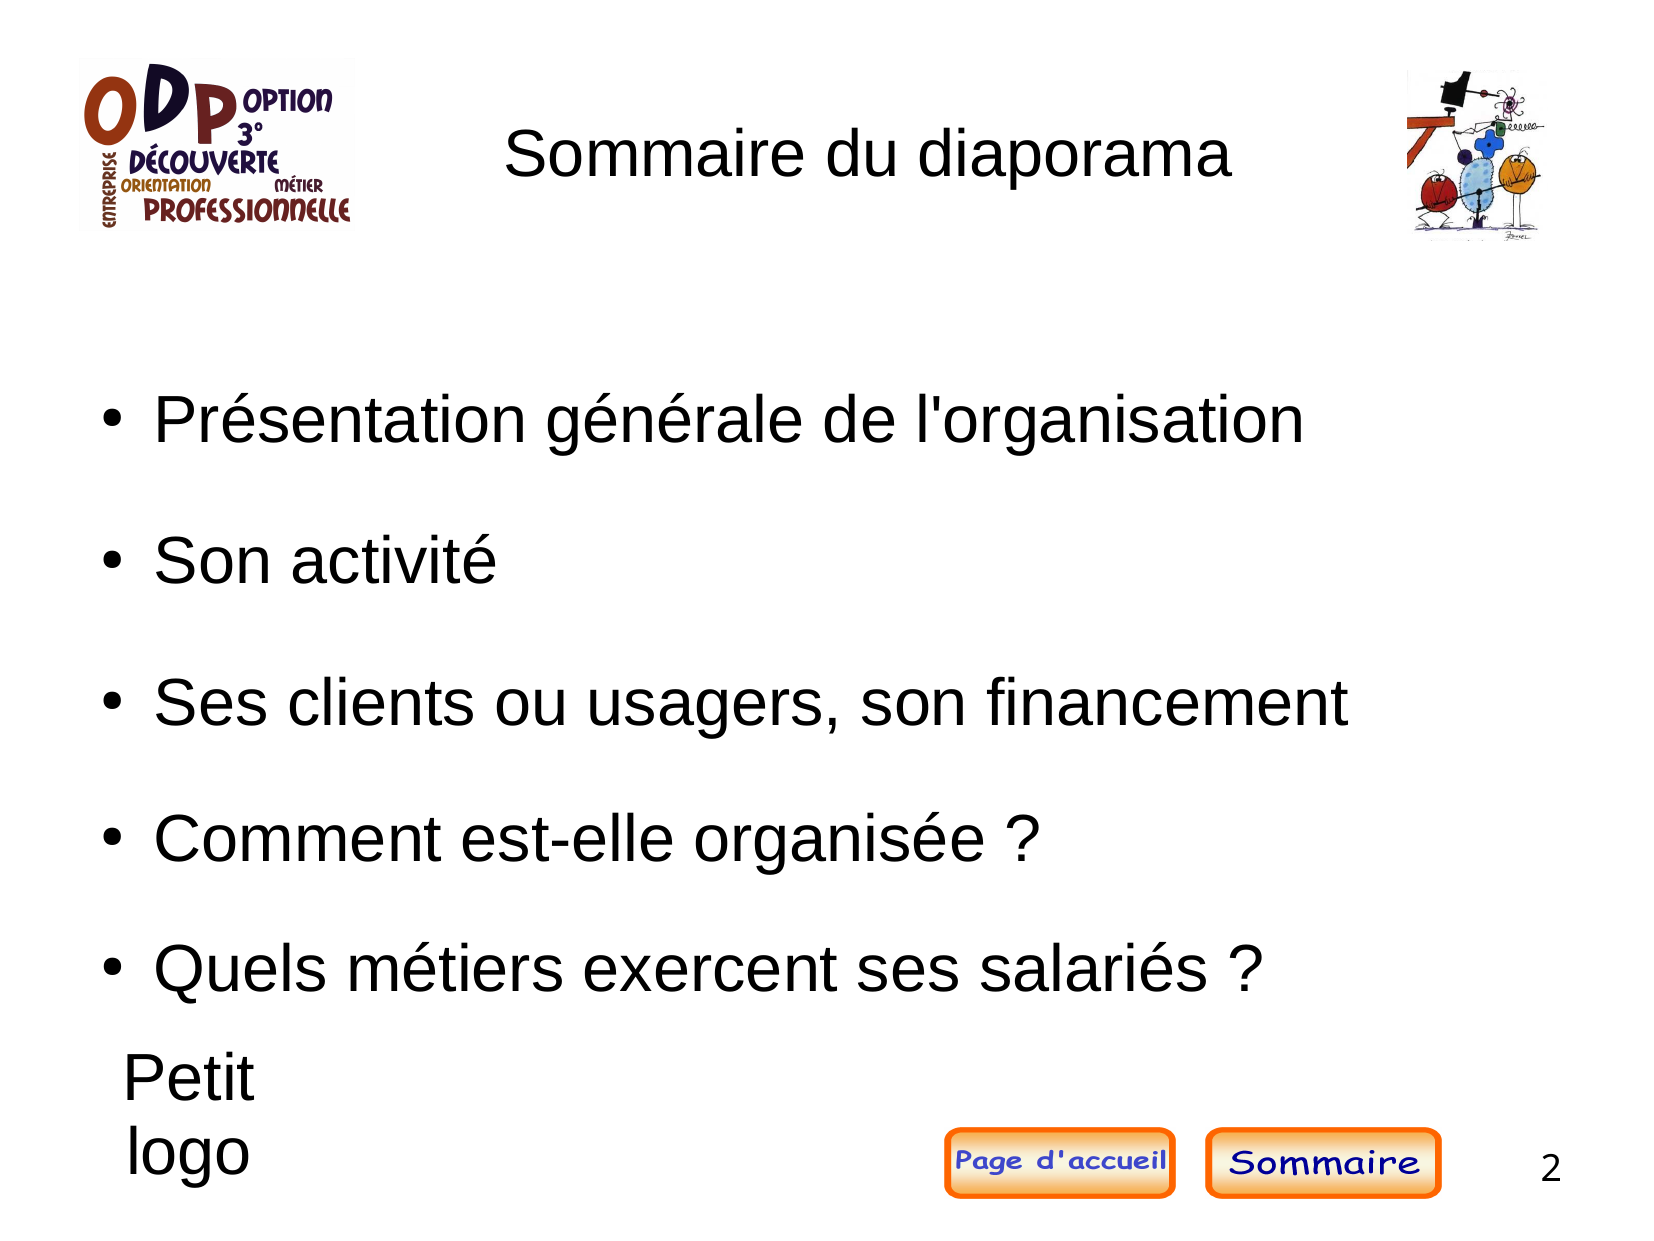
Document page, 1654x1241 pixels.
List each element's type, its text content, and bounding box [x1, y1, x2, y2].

list Présentation générale de l'organisation [82, 381, 1571, 457]
text_box Petit logo [82, 1039, 296, 1189]
list Comment est-elle organisée ? [82, 801, 1571, 880]
list Son activité [82, 523, 1571, 599]
picture [1205, 1127, 1442, 1199]
picture [944, 1127, 1176, 1199]
picture [1405, 70, 1548, 243]
list Quels métiers exercent ses salariés ? [82, 931, 1571, 1010]
picture [79, 58, 355, 231]
title Sommaire du diaporama [395, 49, 1341, 257]
list Ses clients ou usagers, son financement [82, 665, 1571, 741]
